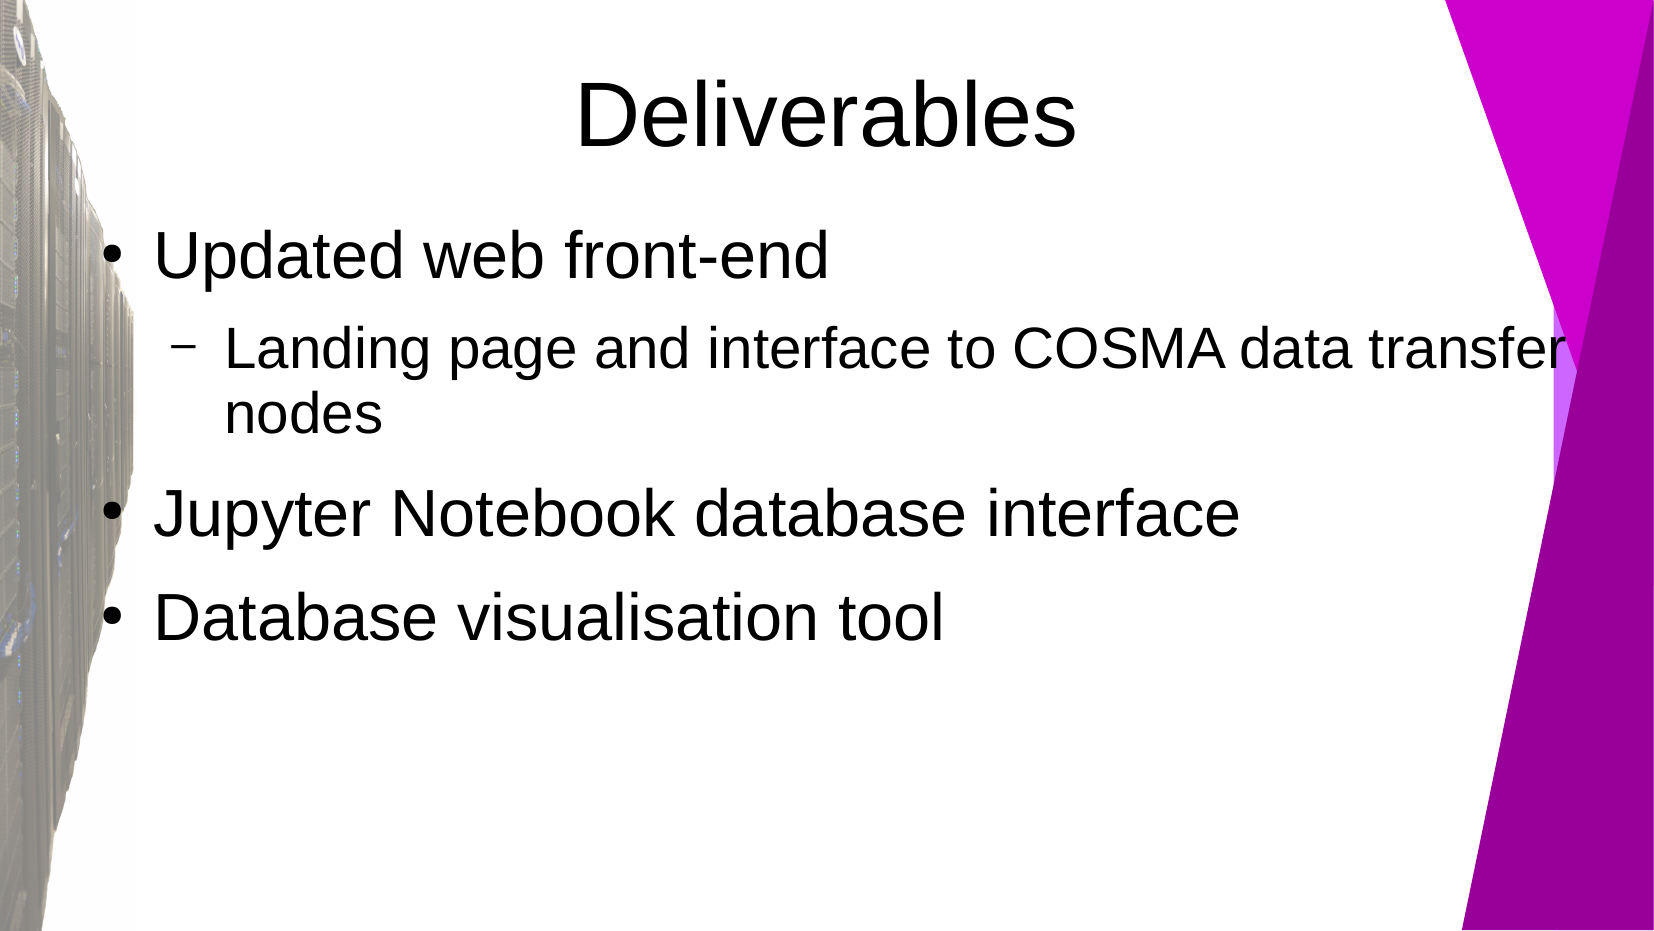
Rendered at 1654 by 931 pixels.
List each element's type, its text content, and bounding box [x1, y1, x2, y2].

title Deliverables [82, 37, 1571, 193]
picture [0, 0, 137, 931]
list Updated web front-end Landing page and interface to COSMA data transfer nodes Jupyter Notebook database interface Database visualisation tool [82, 217, 1571, 758]
